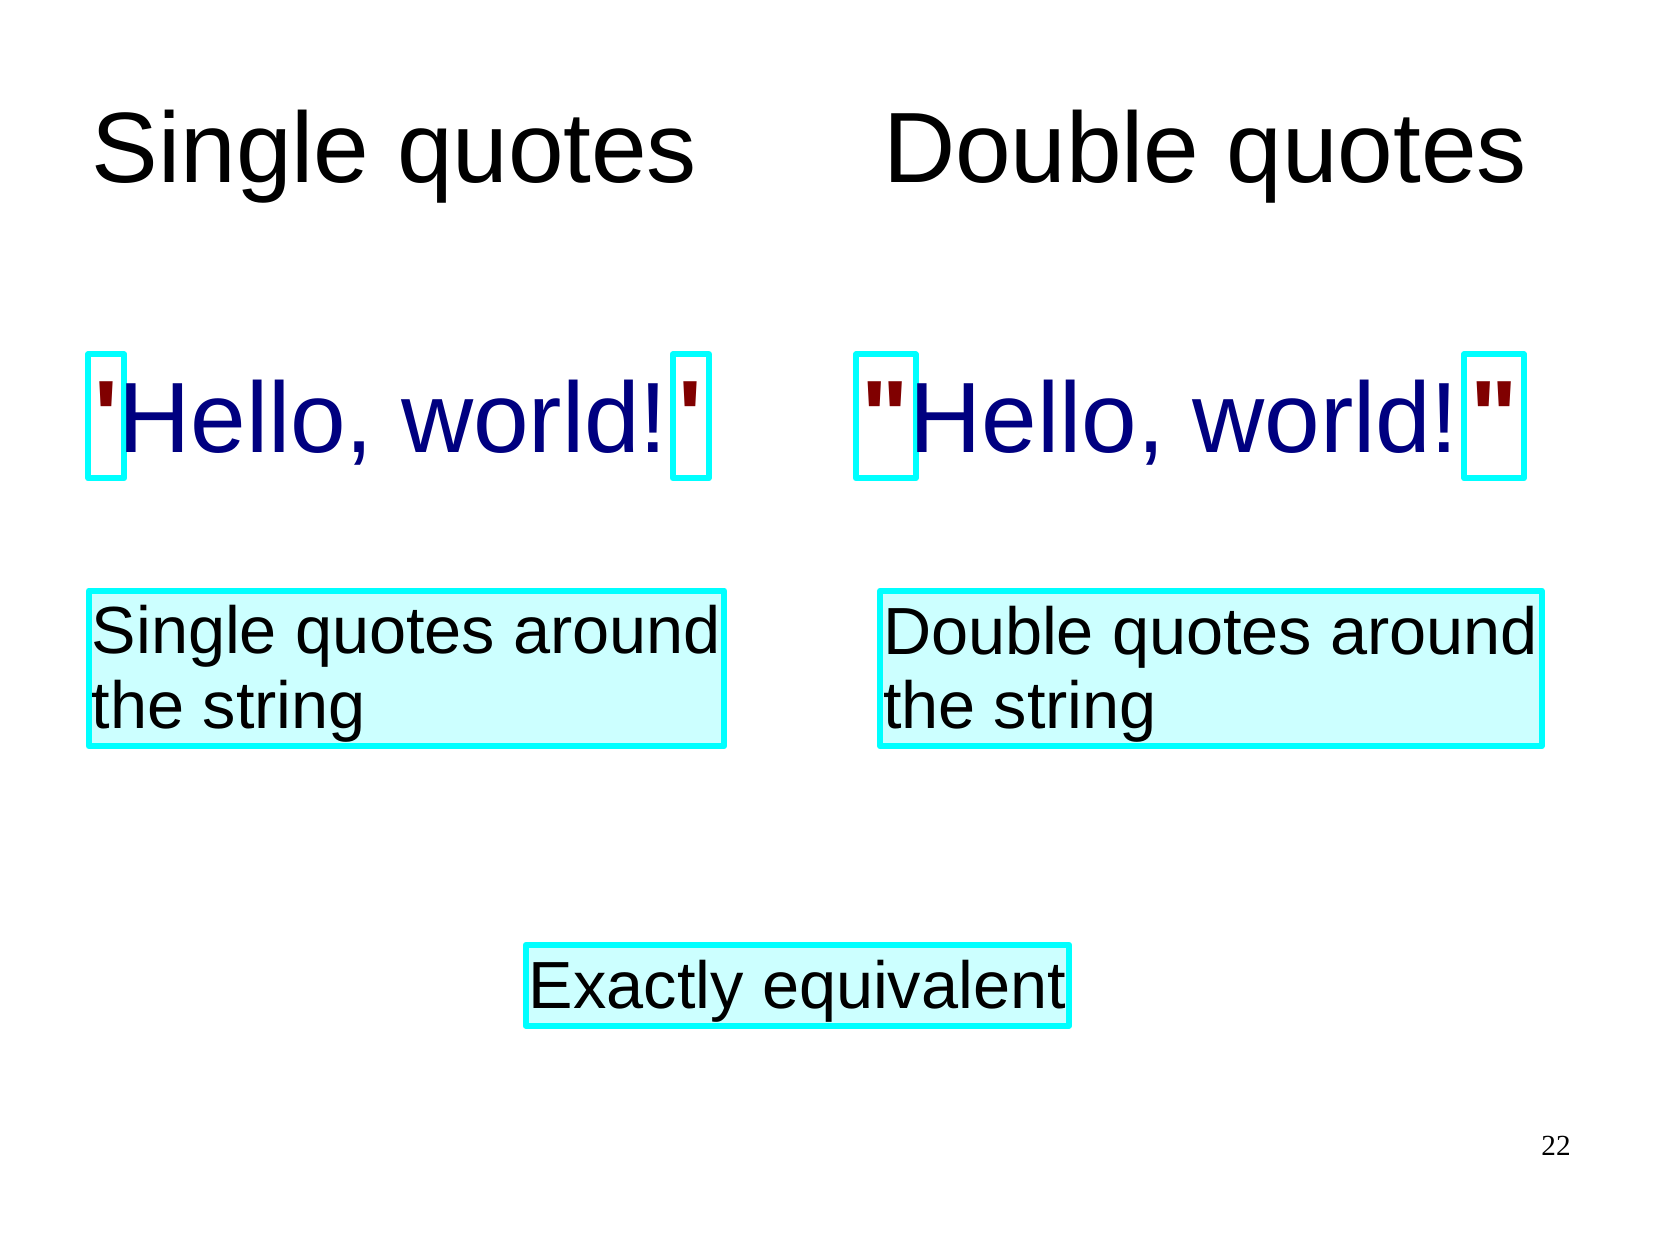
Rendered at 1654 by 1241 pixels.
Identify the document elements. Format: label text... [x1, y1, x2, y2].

text_box " [855, 354, 916, 479]
text_box Exactly equivalent [525, 944, 1070, 1026]
text_box ' [672, 354, 709, 479]
text_box Double quotes [880, 88, 1531, 207]
text_box Hello, world! [112, 356, 670, 480]
text_box Double quotes around the string [880, 590, 1542, 747]
text_box ' [88, 354, 125, 479]
text_box Single quotes around the string [88, 590, 725, 747]
text_box Hello, world! [903, 356, 1461, 481]
text_box Single quotes [88, 88, 701, 207]
text_box " [1464, 354, 1524, 479]
